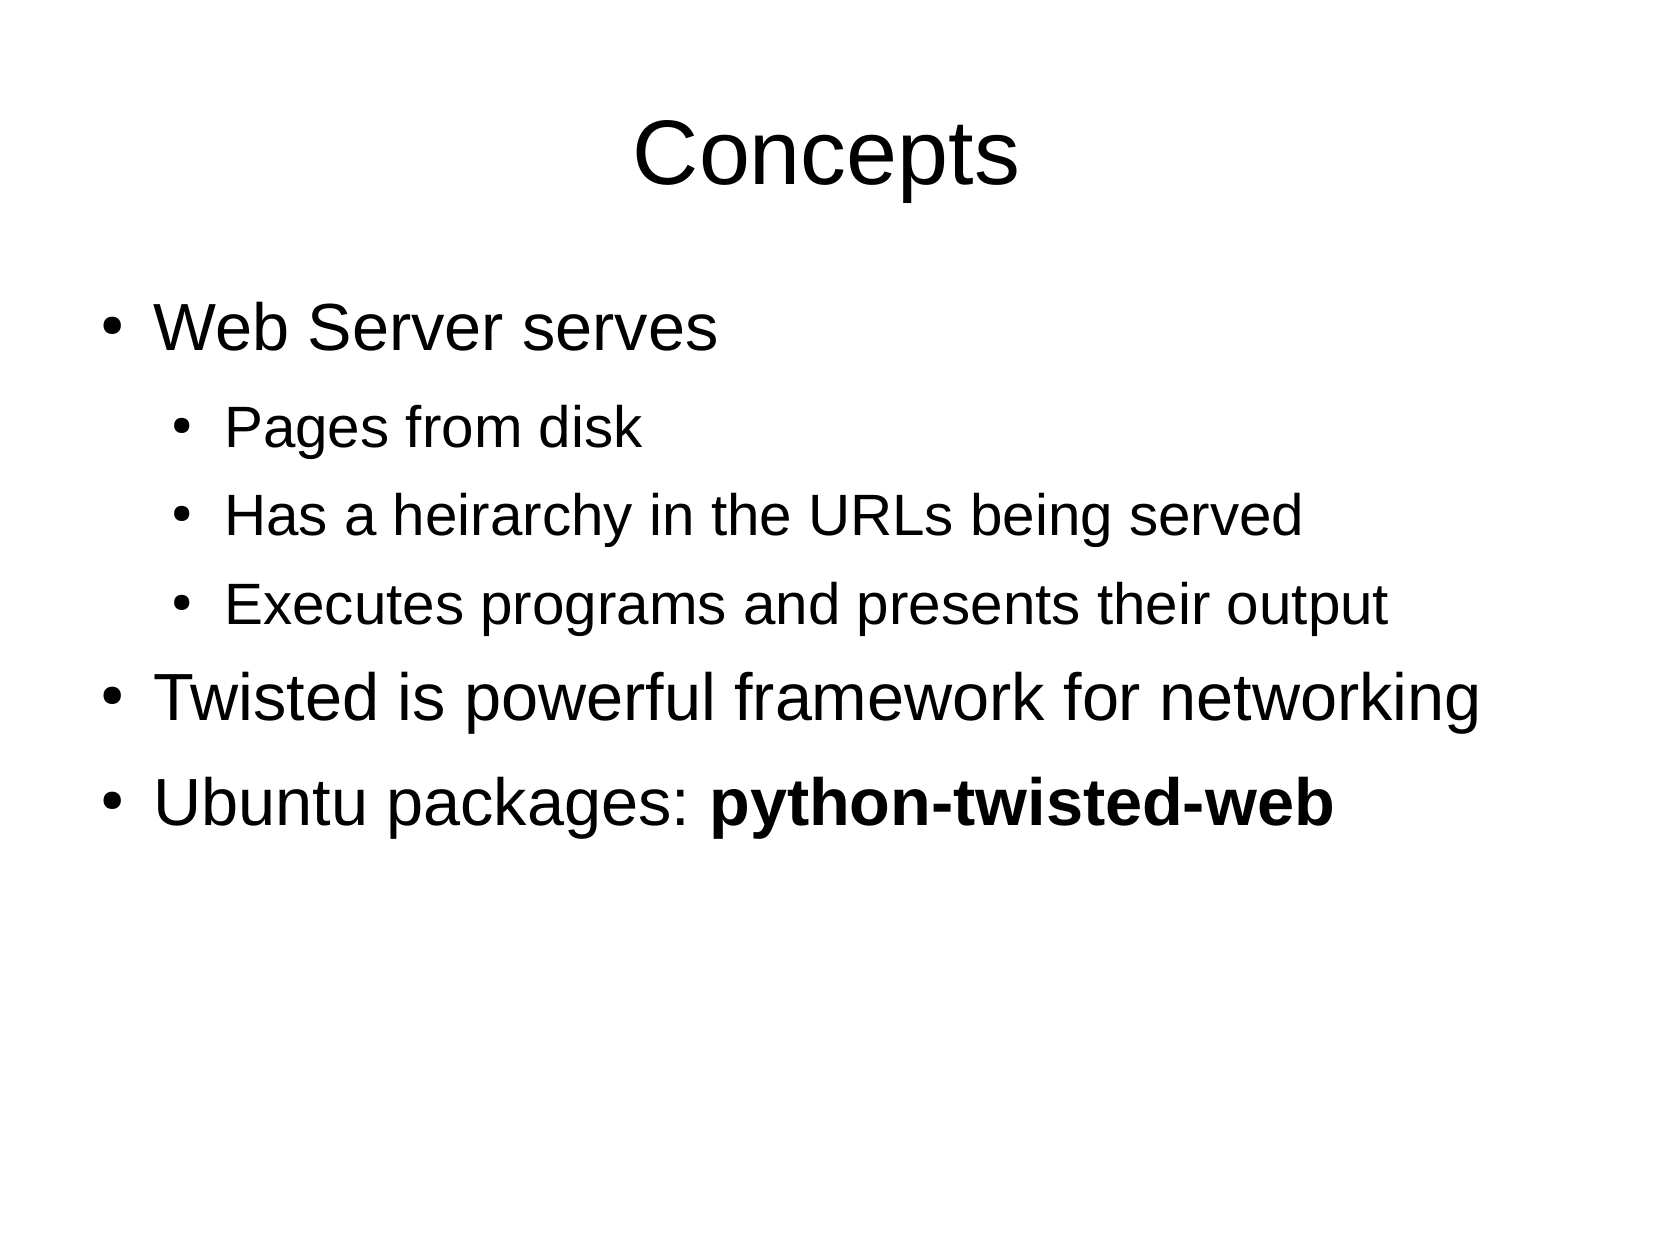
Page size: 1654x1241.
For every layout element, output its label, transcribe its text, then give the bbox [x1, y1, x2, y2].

list Web Server serves Pages from disk Has a heirarchy in the URLs being served Executes programs and presents their output Twisted is powerful framework for networking Ubuntu packages: python-twisted-web [82, 290, 1571, 1109]
title Concepts [82, 49, 1571, 257]
